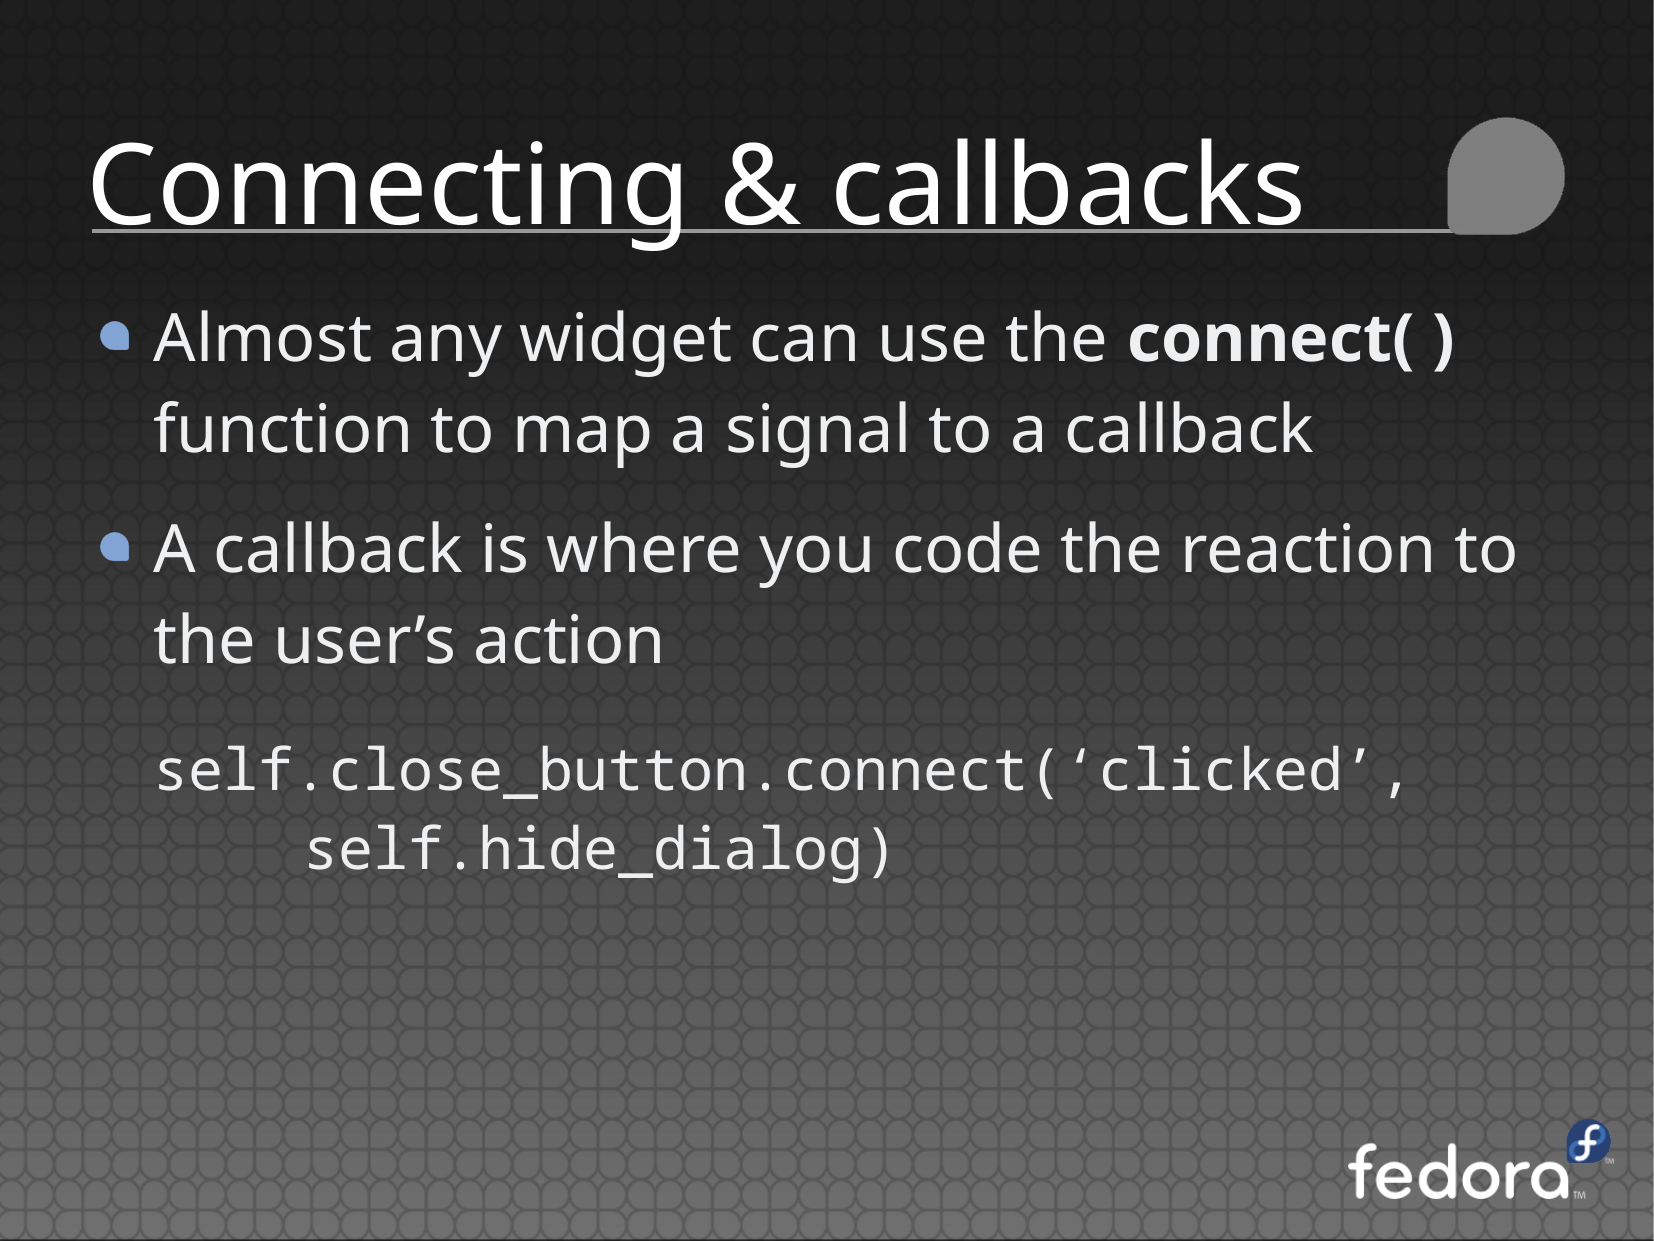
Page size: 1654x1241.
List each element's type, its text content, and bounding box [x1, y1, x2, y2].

title Connecting & callbacks [86, 112, 1576, 249]
list Almost any widget can use the connect( ) function to map a signal to a callback A callback is where you code the reaction to the user’s action self.close_button.connect(‘clicked’, self.hide_dialog) [82, 290, 1571, 1109]
picture [0, 0, 1654, 1241]
